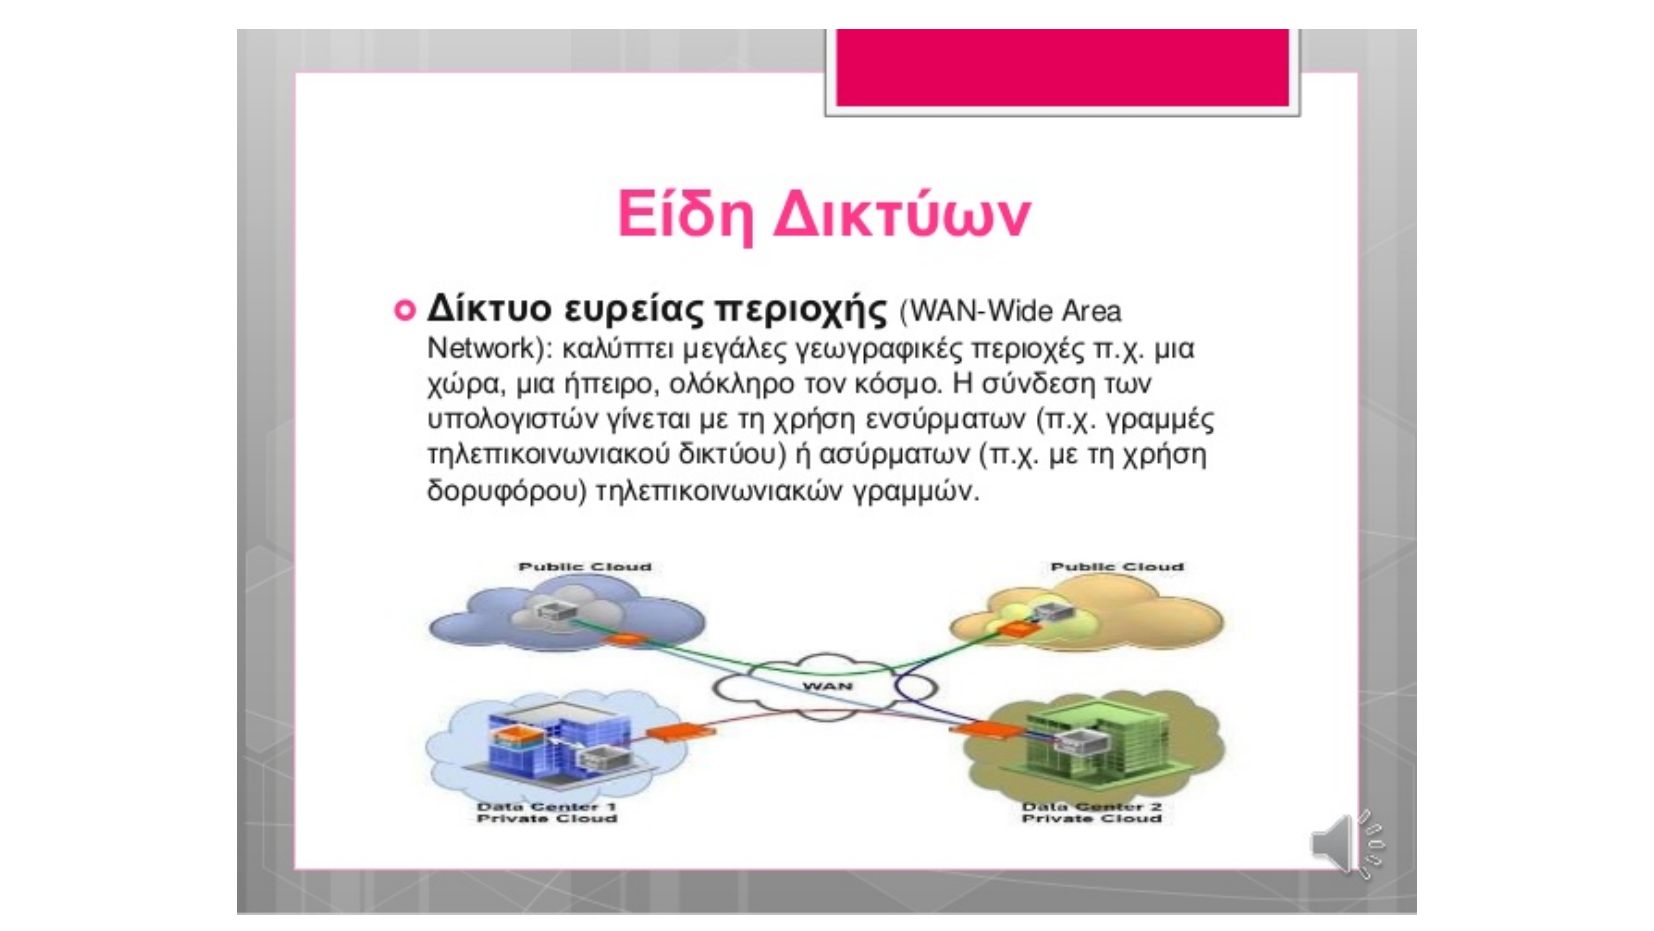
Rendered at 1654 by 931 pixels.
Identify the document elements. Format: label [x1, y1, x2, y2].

picture [237, 29, 1417, 916]
